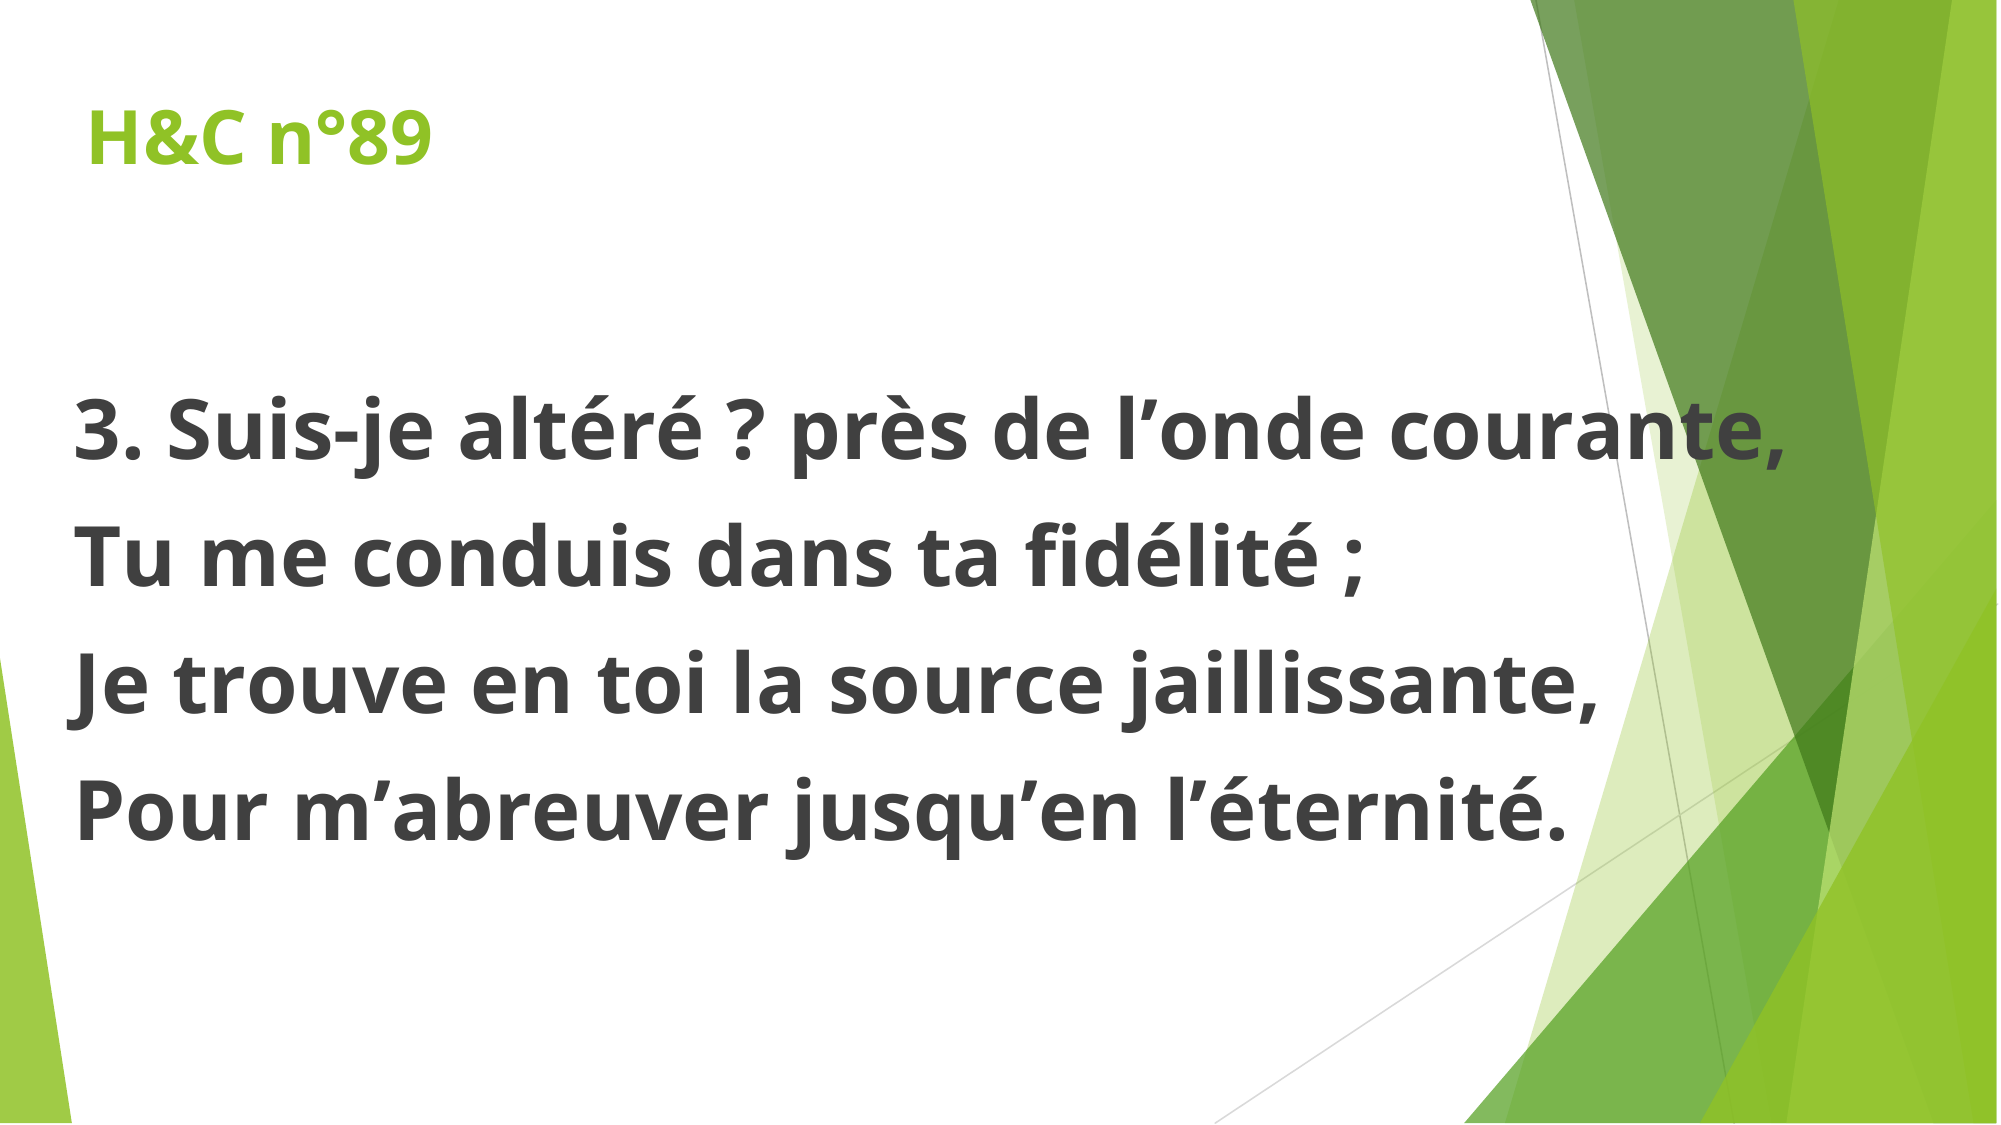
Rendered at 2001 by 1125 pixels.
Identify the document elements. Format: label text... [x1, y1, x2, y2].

text_box 3. Suis-je altéré ? près de l’onde courante, Tu me conduis dans ta fidélité ; Je trouve en toi la source jaillissante, Pour m’abreuver jusqu’en l’éternité. [59, 354, 1985, 1075]
text_box H&C n°89 [70, 82, 497, 189]
